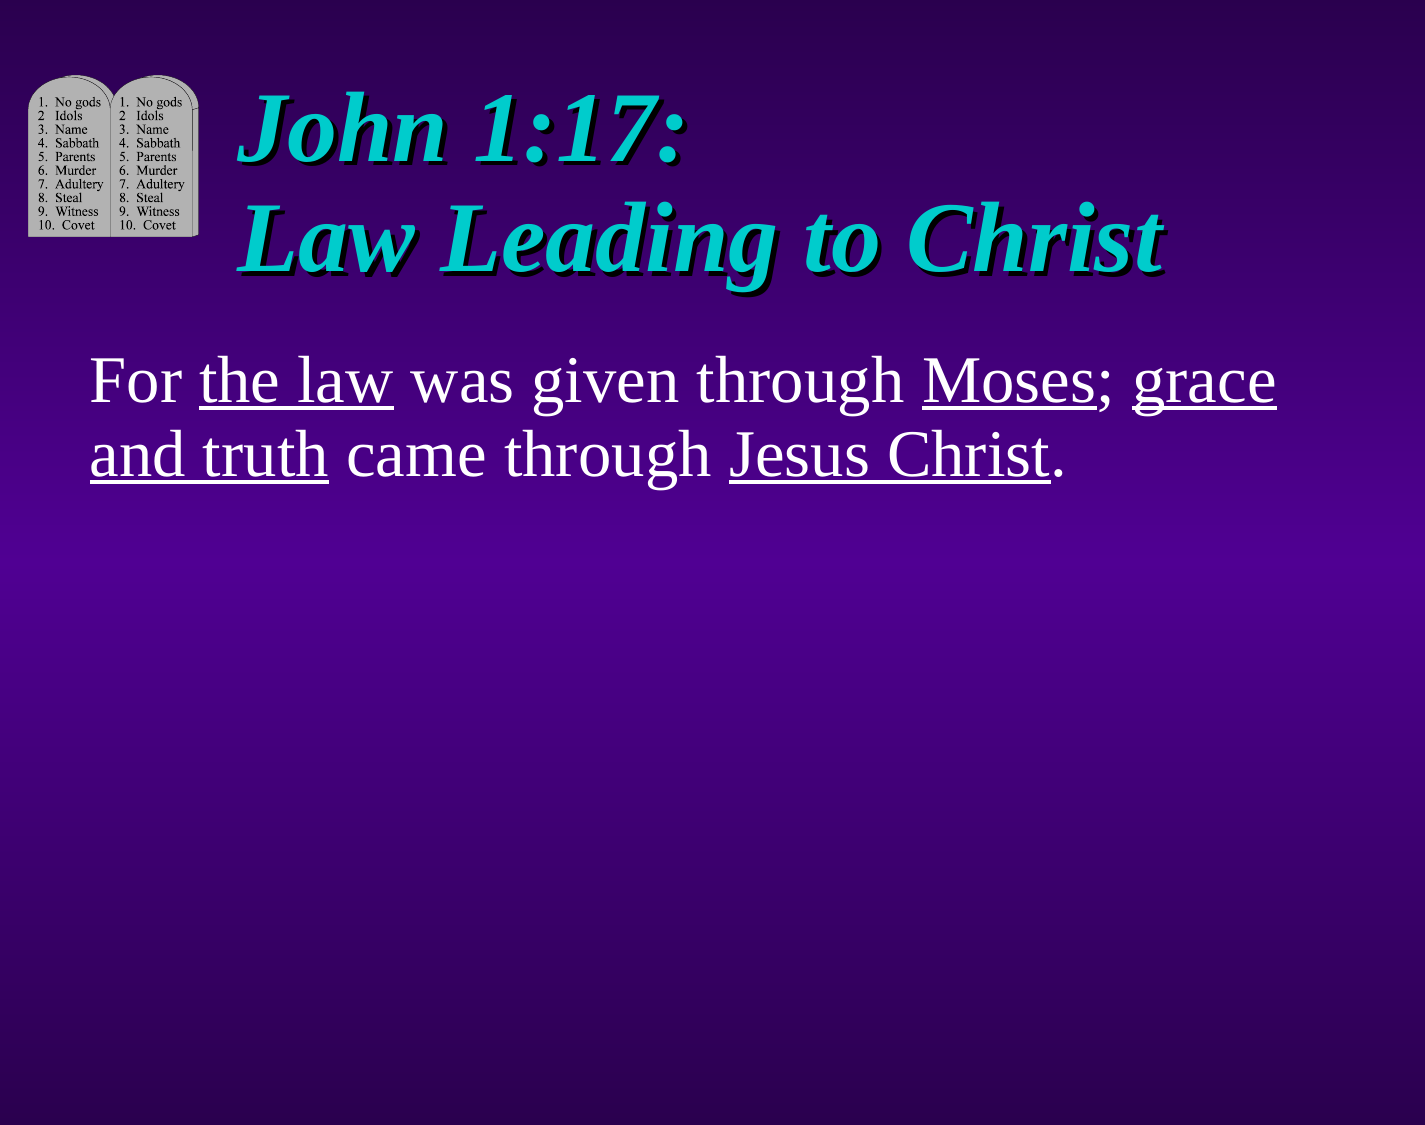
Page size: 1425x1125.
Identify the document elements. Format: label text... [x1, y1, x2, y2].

title John 1:17: Law Leading to Christ [237, 55, 1319, 311]
text_box For the law was given through Moses; grace and truth came through Jesus Christ. [75, 335, 1351, 654]
